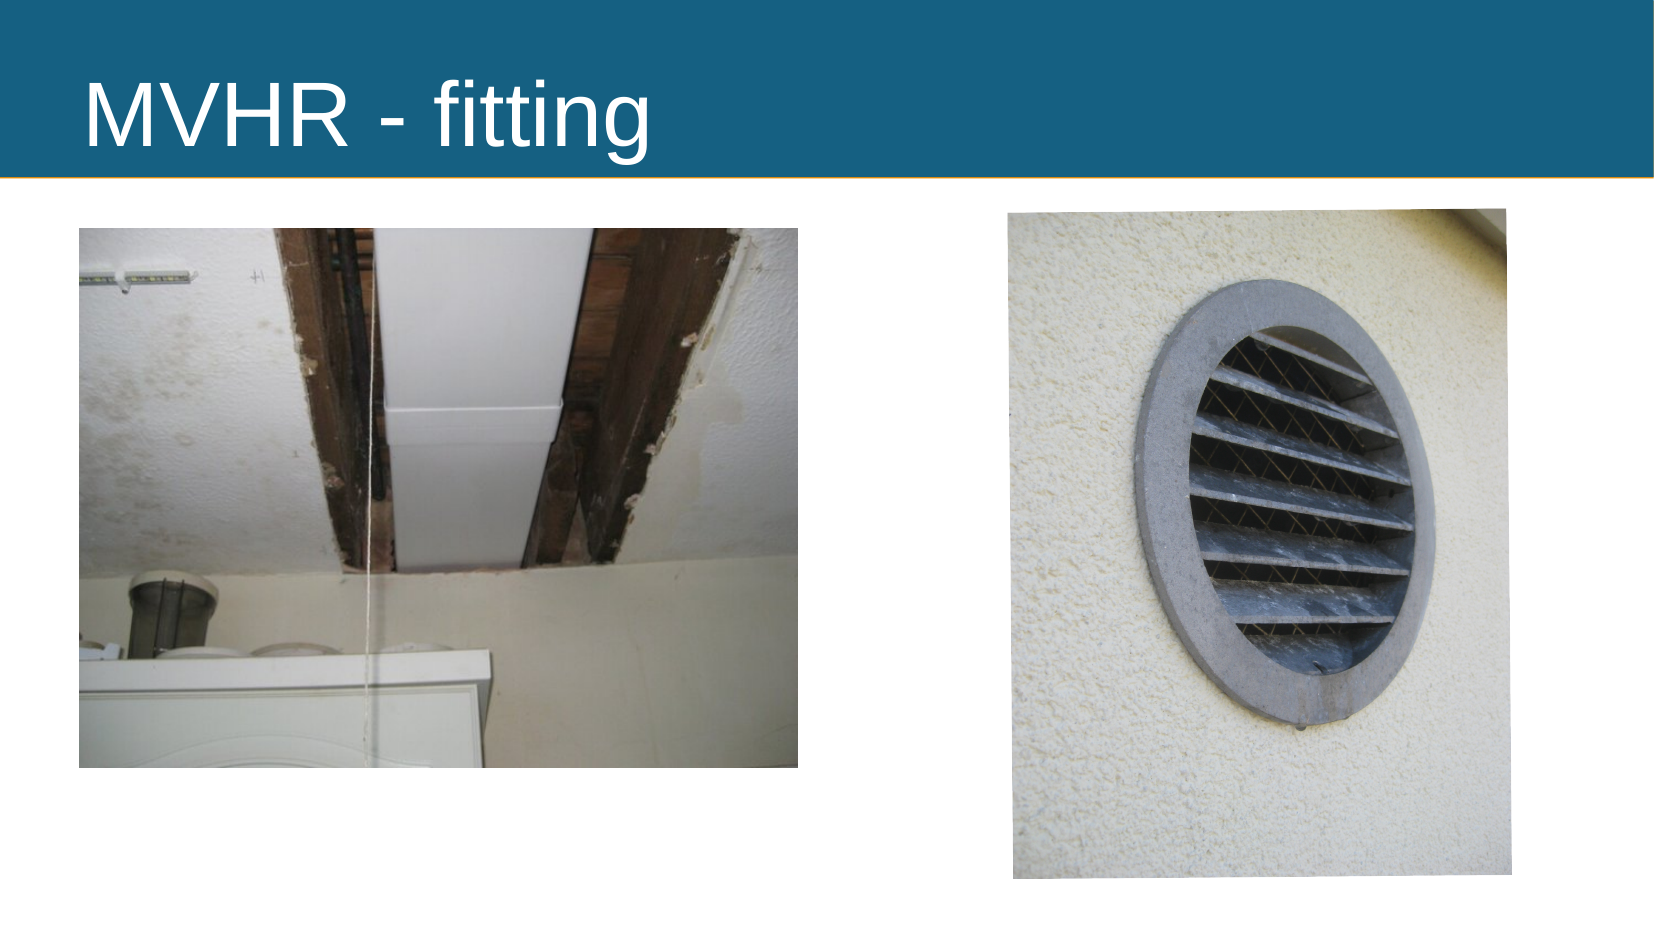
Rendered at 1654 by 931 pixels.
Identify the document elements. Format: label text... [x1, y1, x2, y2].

picture [1007, 208, 1512, 879]
picture [79, 228, 798, 768]
title MVHR - fitting [82, 37, 1571, 193]
